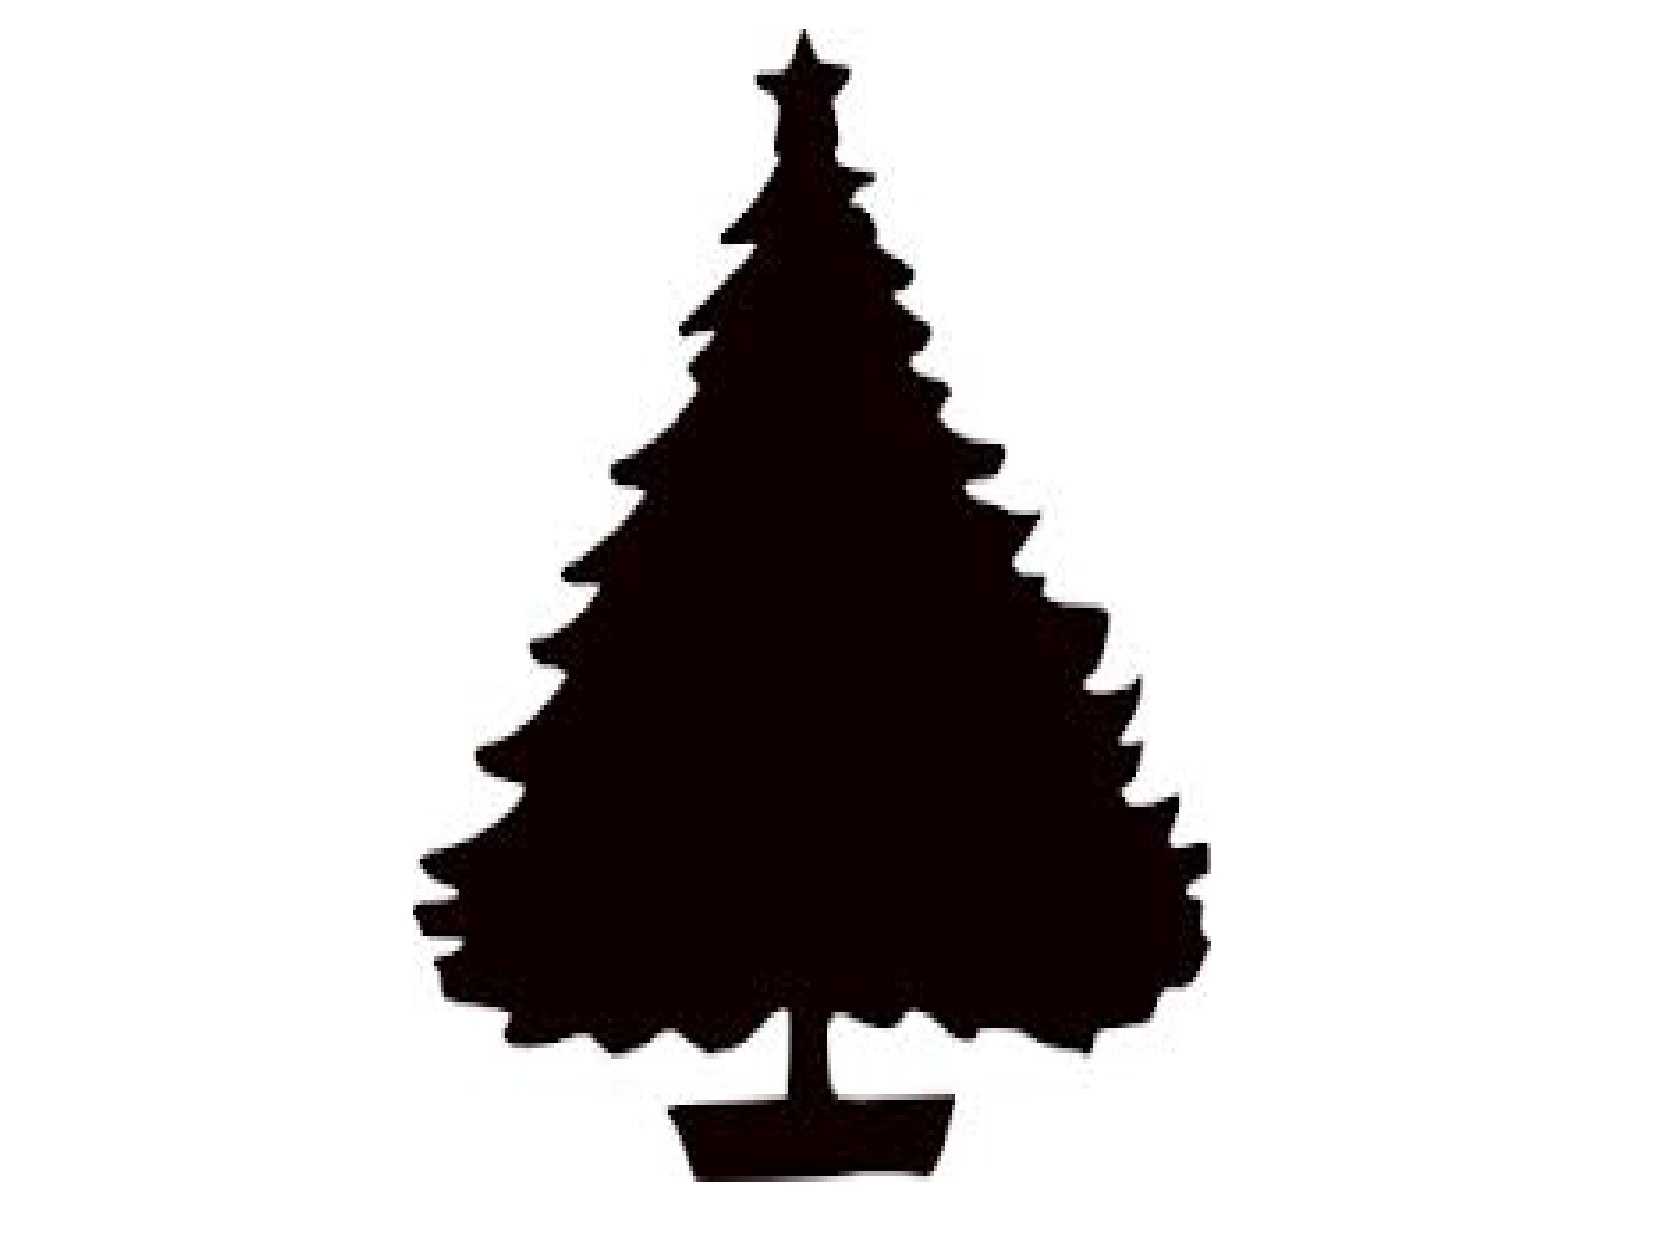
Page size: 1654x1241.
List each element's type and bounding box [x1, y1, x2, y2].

picture [413, 29, 1211, 1182]
